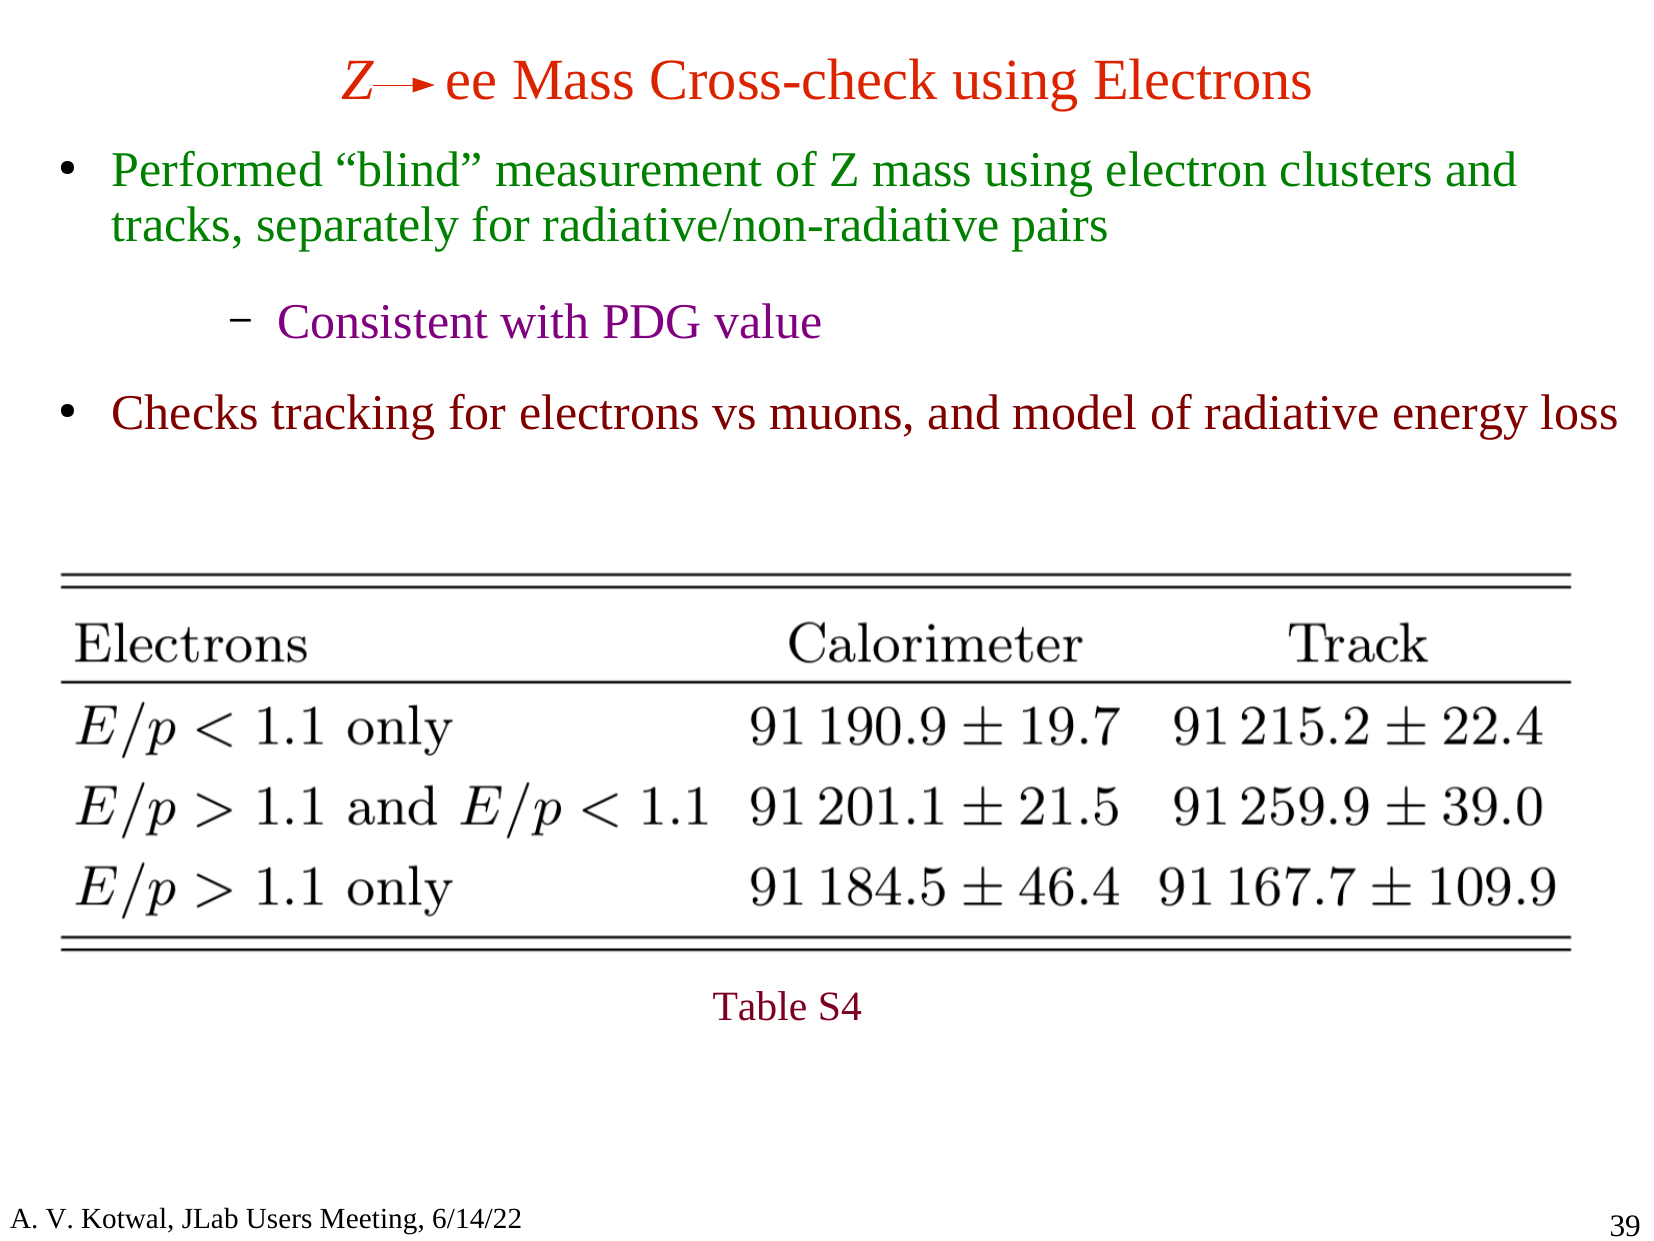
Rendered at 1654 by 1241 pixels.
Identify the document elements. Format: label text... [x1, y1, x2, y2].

list Performed “blind” measurement of Z mass using electron clusters and tracks, separately for radiative/non-radiative pairs Consistent with PDG value Checks tracking for electrons vs muons, and model of radiative energy loss [40, 141, 1624, 461]
picture [47, 560, 1584, 973]
title Z ee Mass Cross-check using Electrons [121, 26, 1534, 133]
text_box Table S4 [712, 983, 862, 1030]
